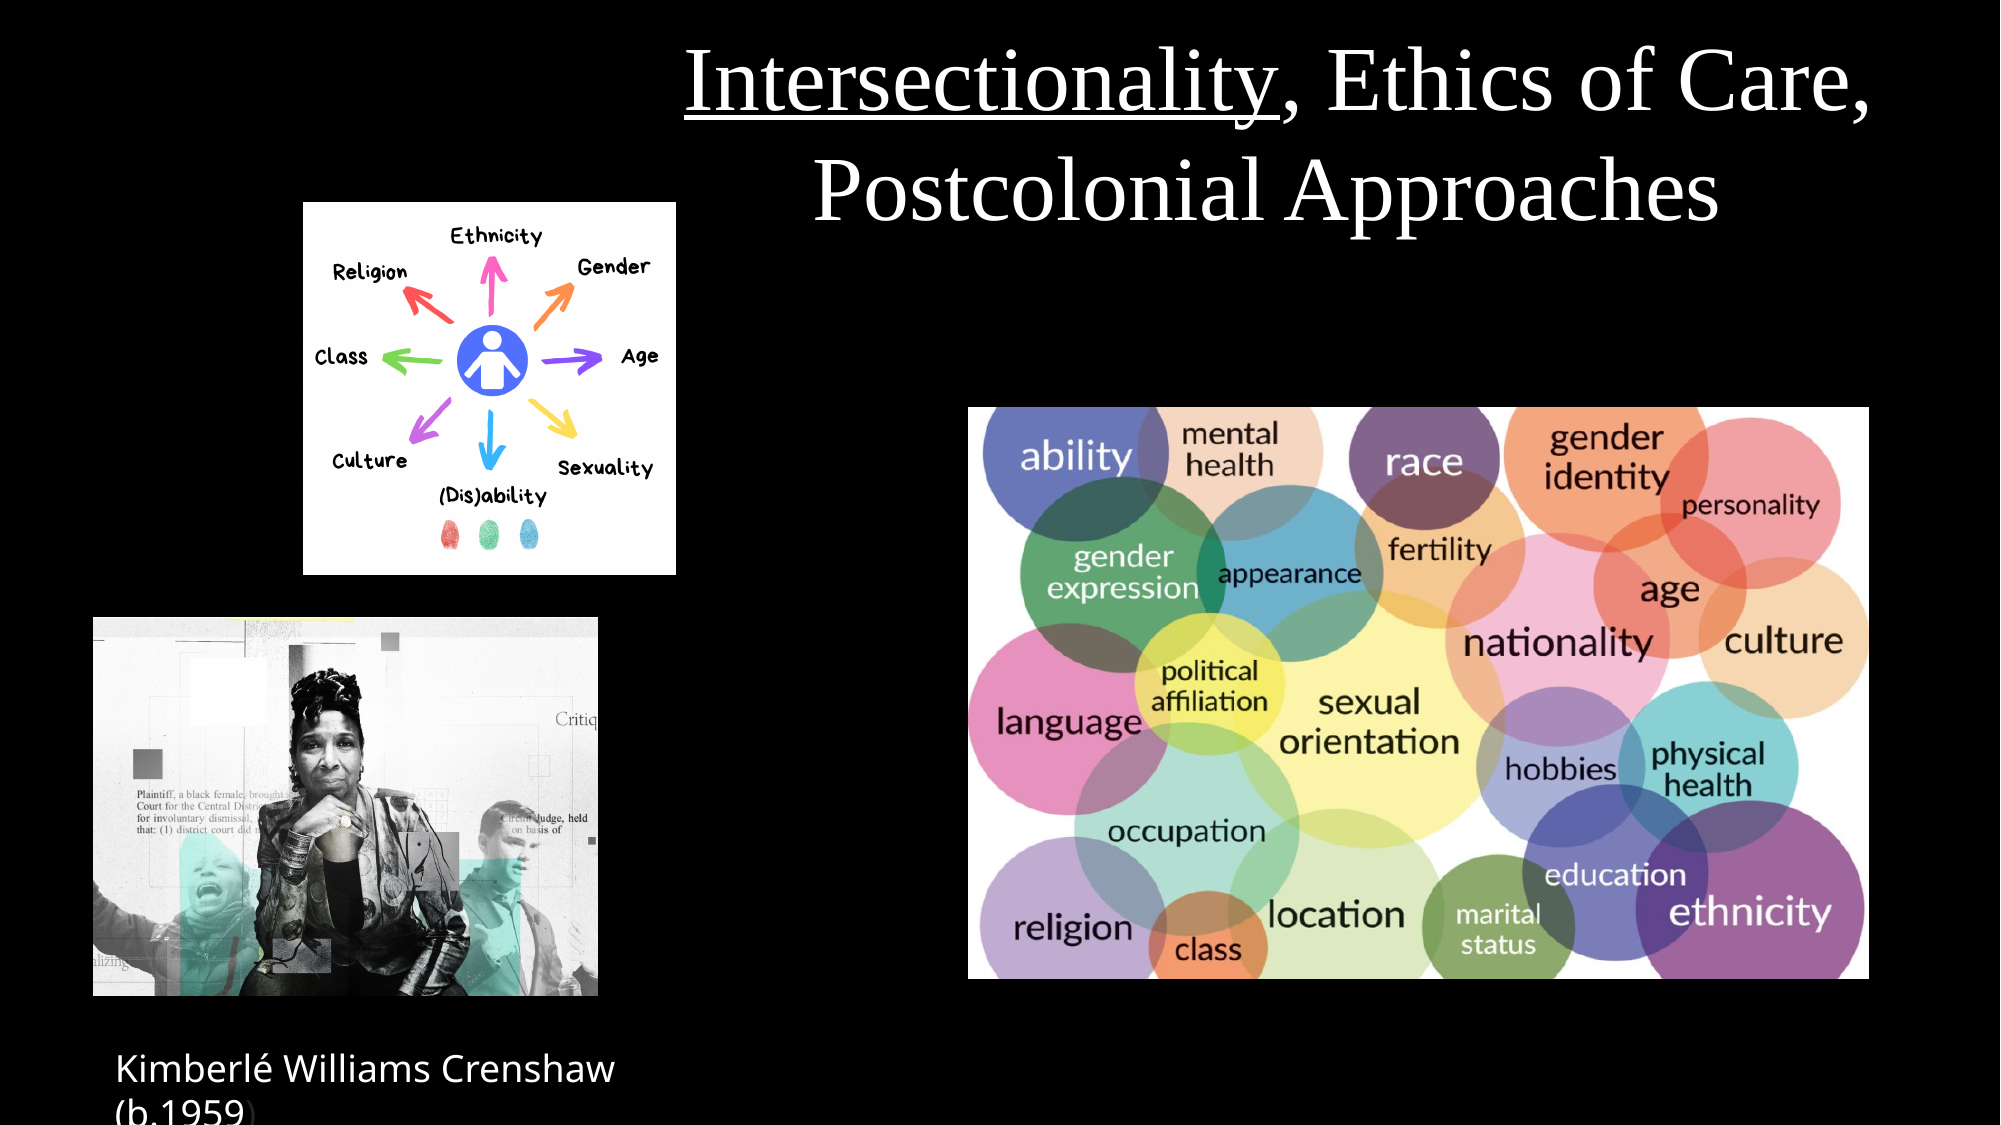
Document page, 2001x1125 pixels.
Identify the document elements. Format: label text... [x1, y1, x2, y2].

picture [303, 202, 676, 575]
text_box Intersectionality, Ethics of Care, Postcolonial Approaches [489, 11, 2000, 249]
text_box Kimberlé Williams Crenshaw (b.1959) [99, 1037, 767, 1125]
picture [968, 407, 1869, 979]
picture [93, 617, 598, 996]
